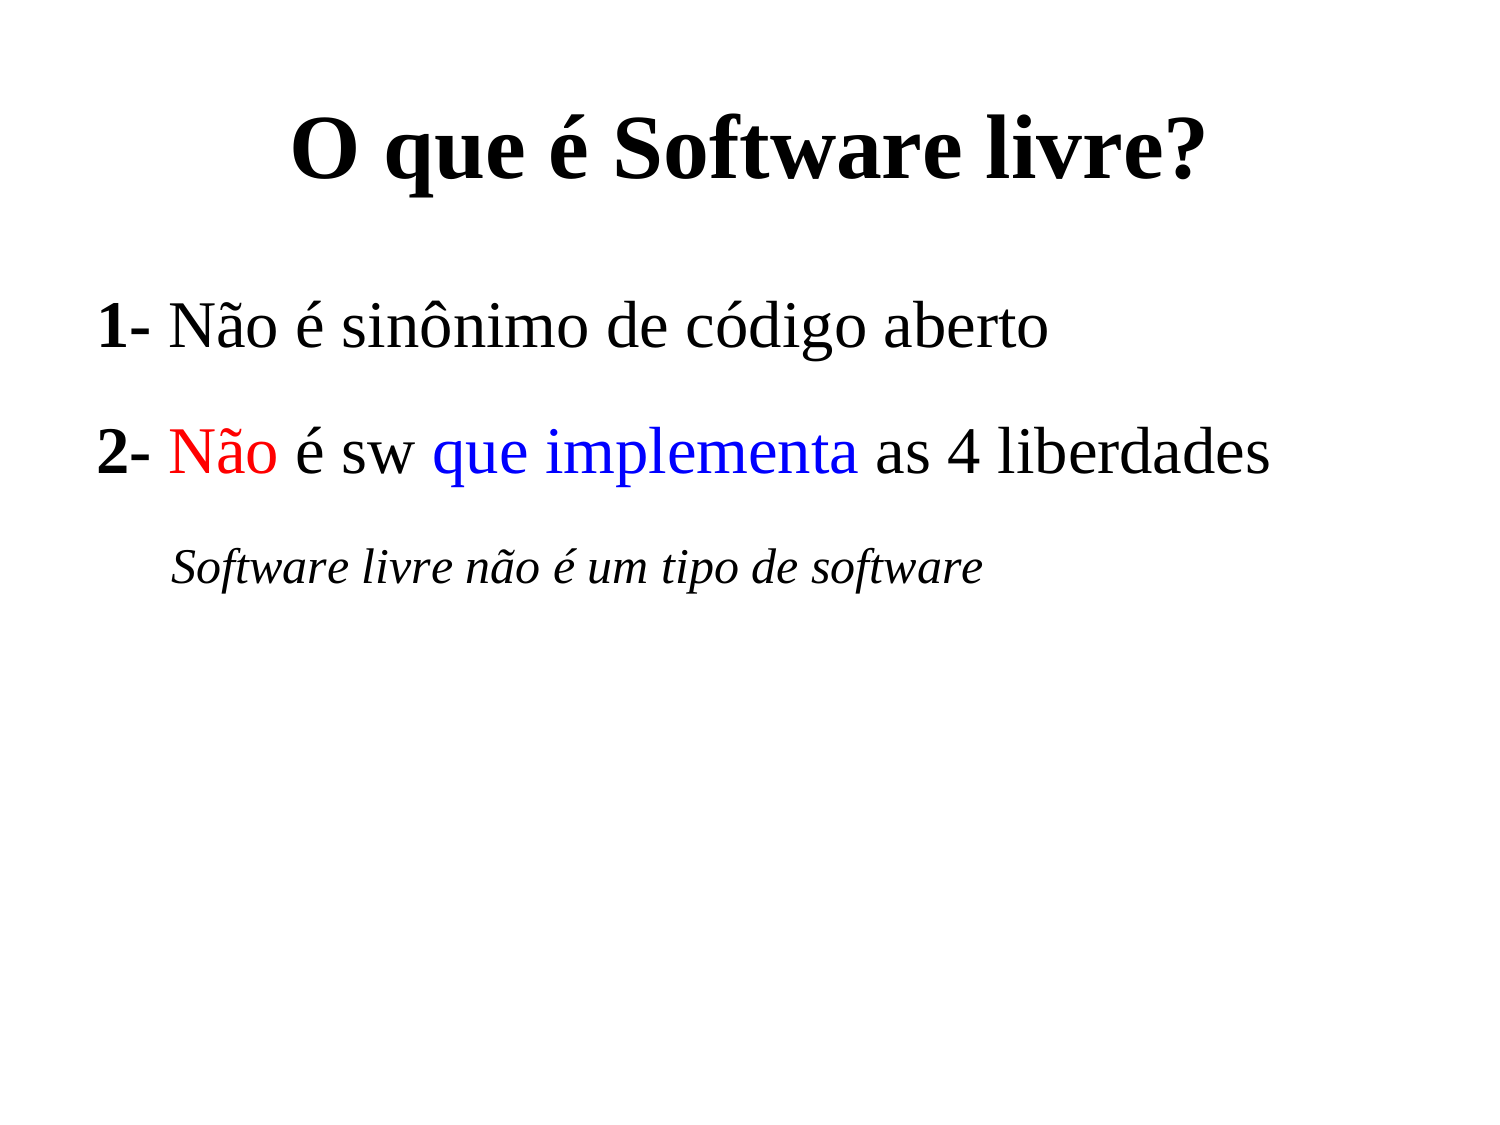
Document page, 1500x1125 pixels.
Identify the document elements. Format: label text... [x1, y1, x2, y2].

title O que é Software livre? [0, 78, 1500, 218]
text_box 1- Não é sinônimo de código aberto 2- Não é sw que implementa as 4 liberdades Software livre não é um tipo de software [96, 287, 1309, 973]
